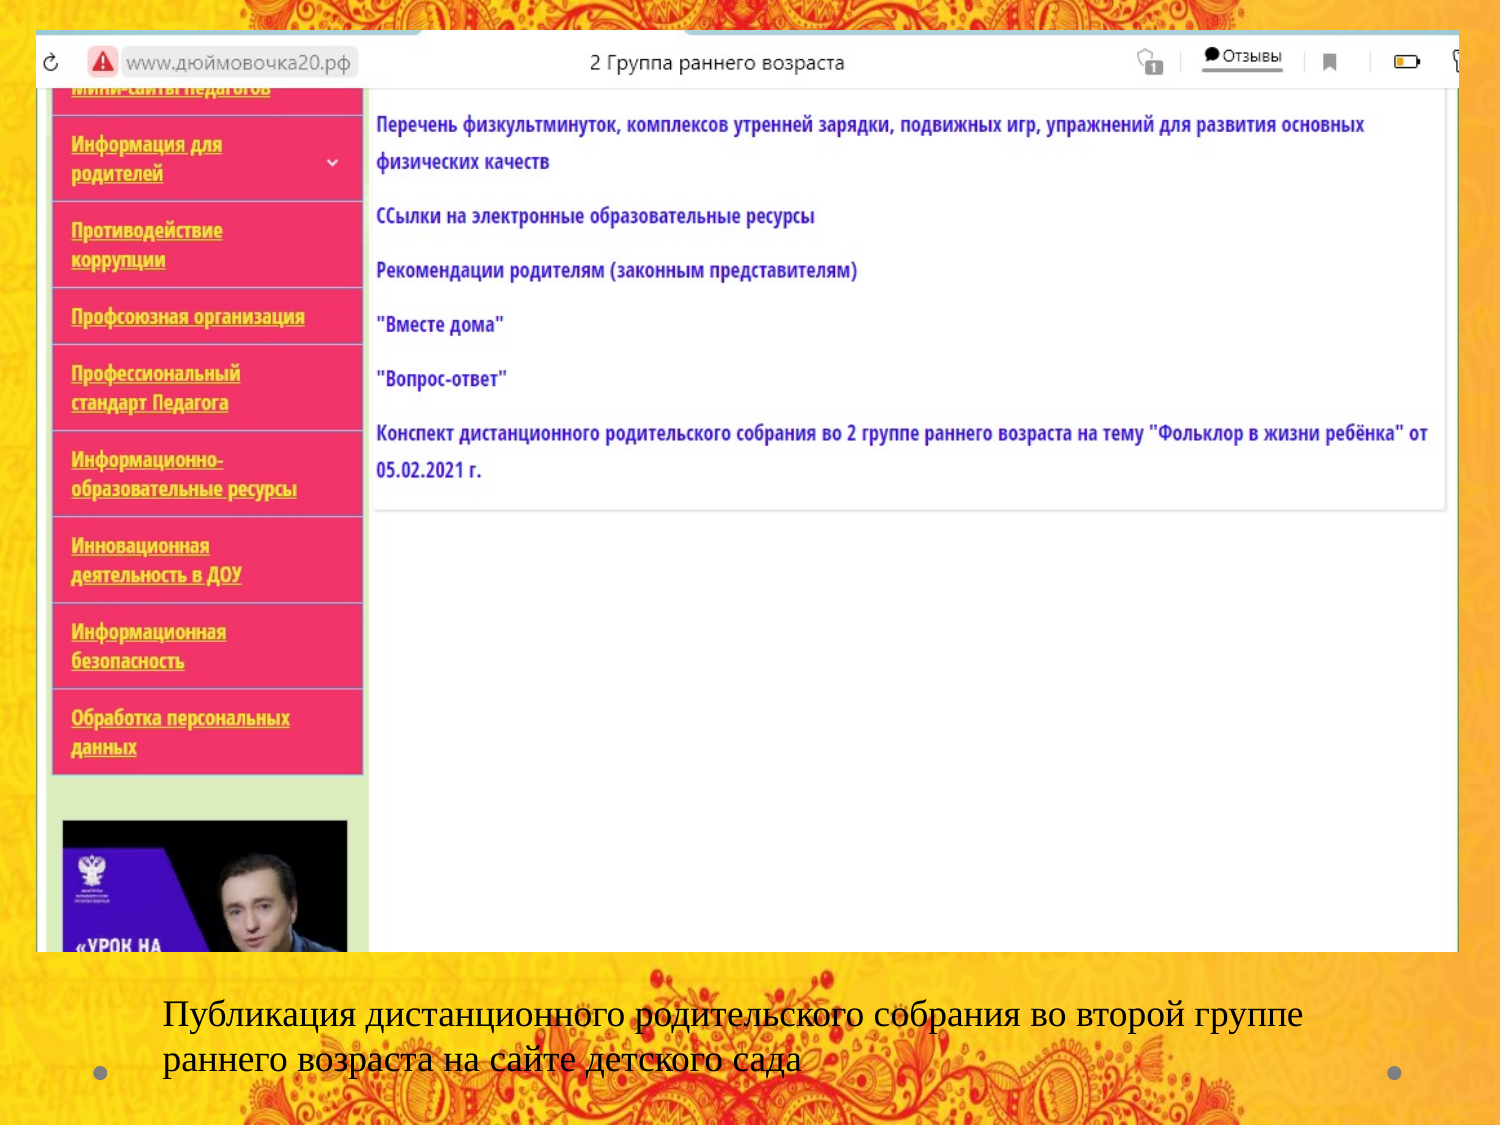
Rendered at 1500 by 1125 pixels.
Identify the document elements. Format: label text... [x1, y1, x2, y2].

text_box Публикация дистанционного родительского собрания во второй группе раннего возраста на сайте детского сада [147, 980, 1436, 1087]
picture [36, 30, 1459, 952]
